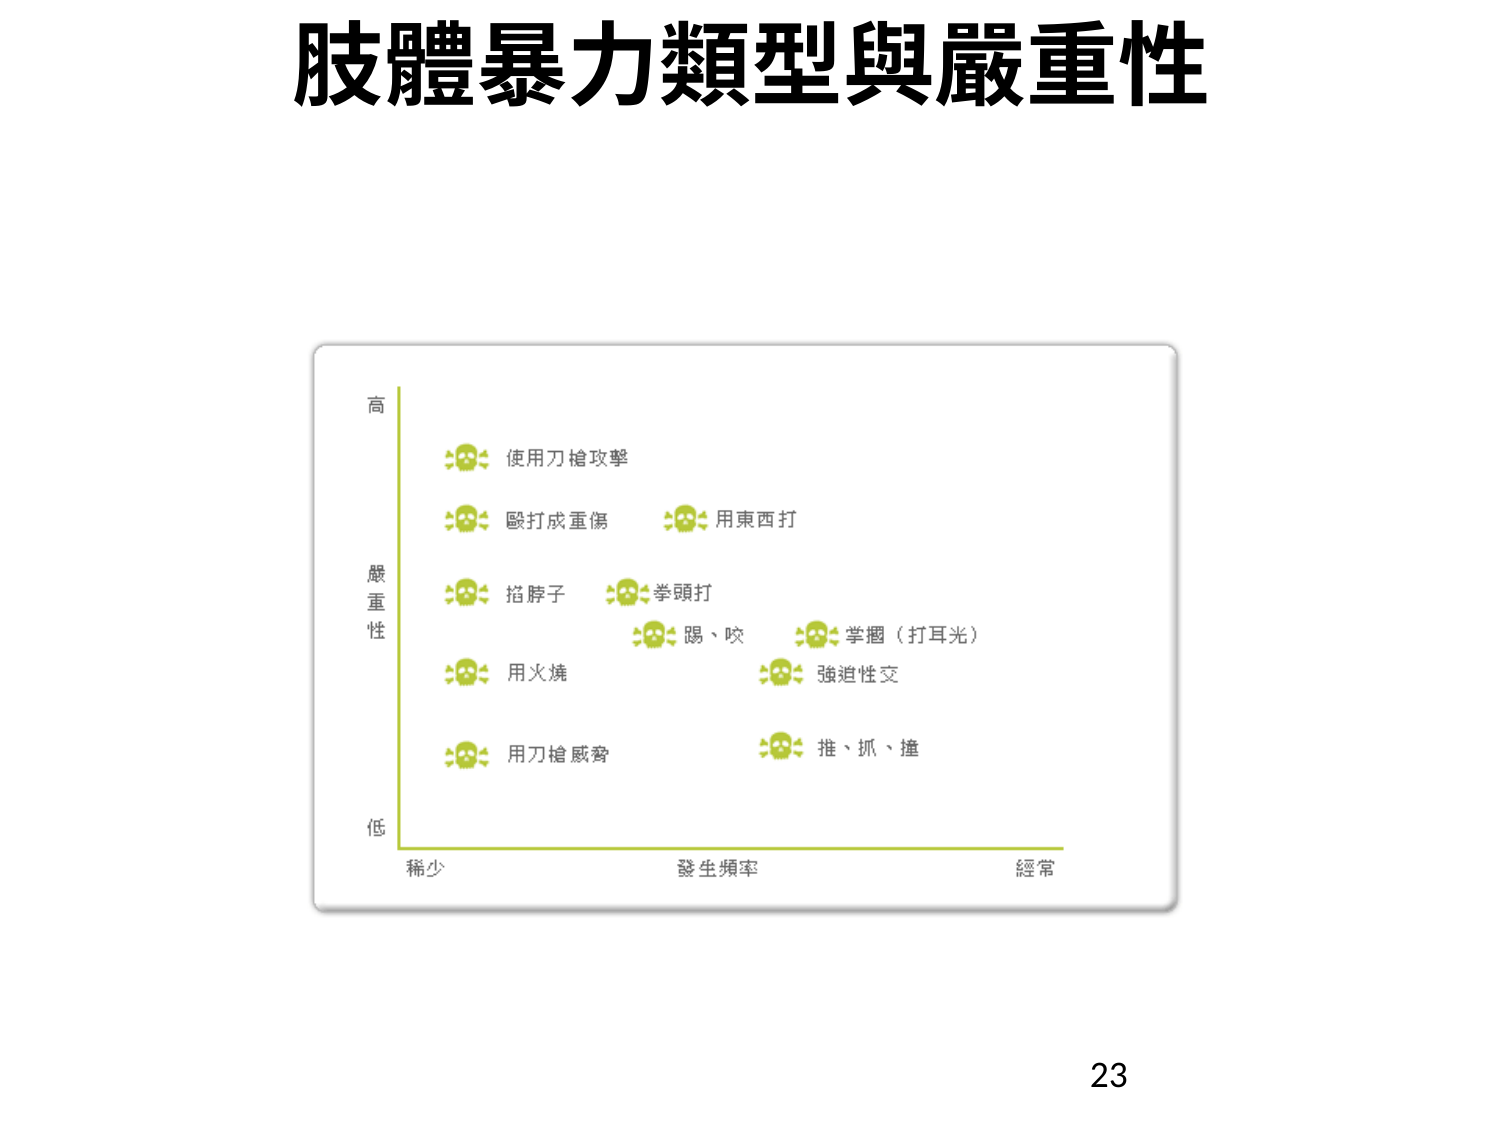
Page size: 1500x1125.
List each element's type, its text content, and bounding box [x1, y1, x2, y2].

slide_number <編號> [1074, 1042, 1425, 1103]
picture [285, 321, 1214, 946]
title 肢體暴力類型與嚴重性 [76, 0, 1427, 188]
